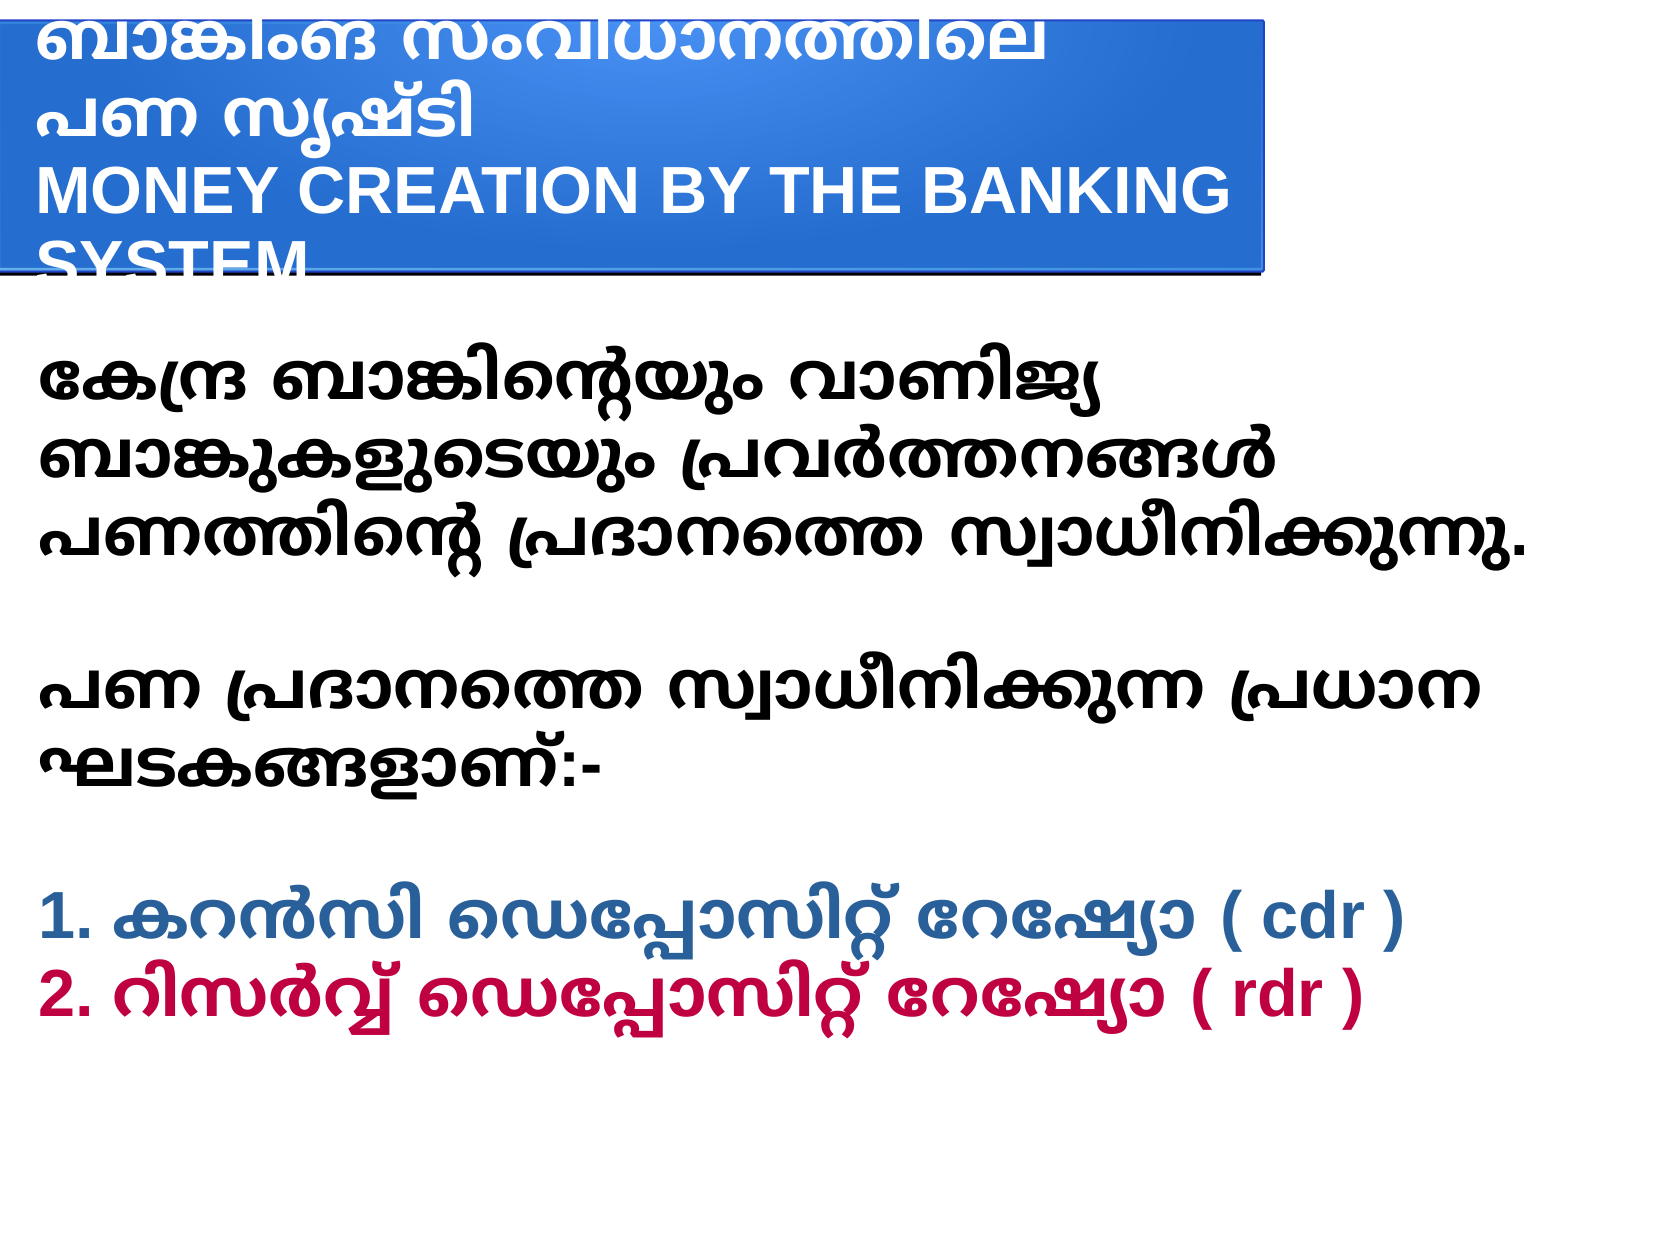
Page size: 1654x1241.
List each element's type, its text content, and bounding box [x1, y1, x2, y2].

title ബാങ്കിംങ് സംവിധാനത്തിലെ പണ സൃഷ്ടി MONEY CREATION BY THE BANKING SYSTEM [35, 35, 1235, 264]
text_box കേന്ദ്ര ബാങ്കിന്റെയും വാണിജ്യ ബാങ്കുകളുടെയും പ്രവർത്തനങ്ങൾ പണത്തിന്റെ പ്രദാനത്തെ സ്വാധീനിക്കുന്നു. പണ പ്രദാനത്തെ സ്വാധീനിക്കുന്ന പ്രധാന ഘടകങ്ങളാണ്:- 1. കറൻസി ഡെപ്പോസിറ്റ് റേഷ്യോ ( cdr ) 2. റിസർവ്വ് ഡെപ്പോസിറ്റ് റേഷ്യോ ( rdr ) [23, 330, 1654, 1170]
